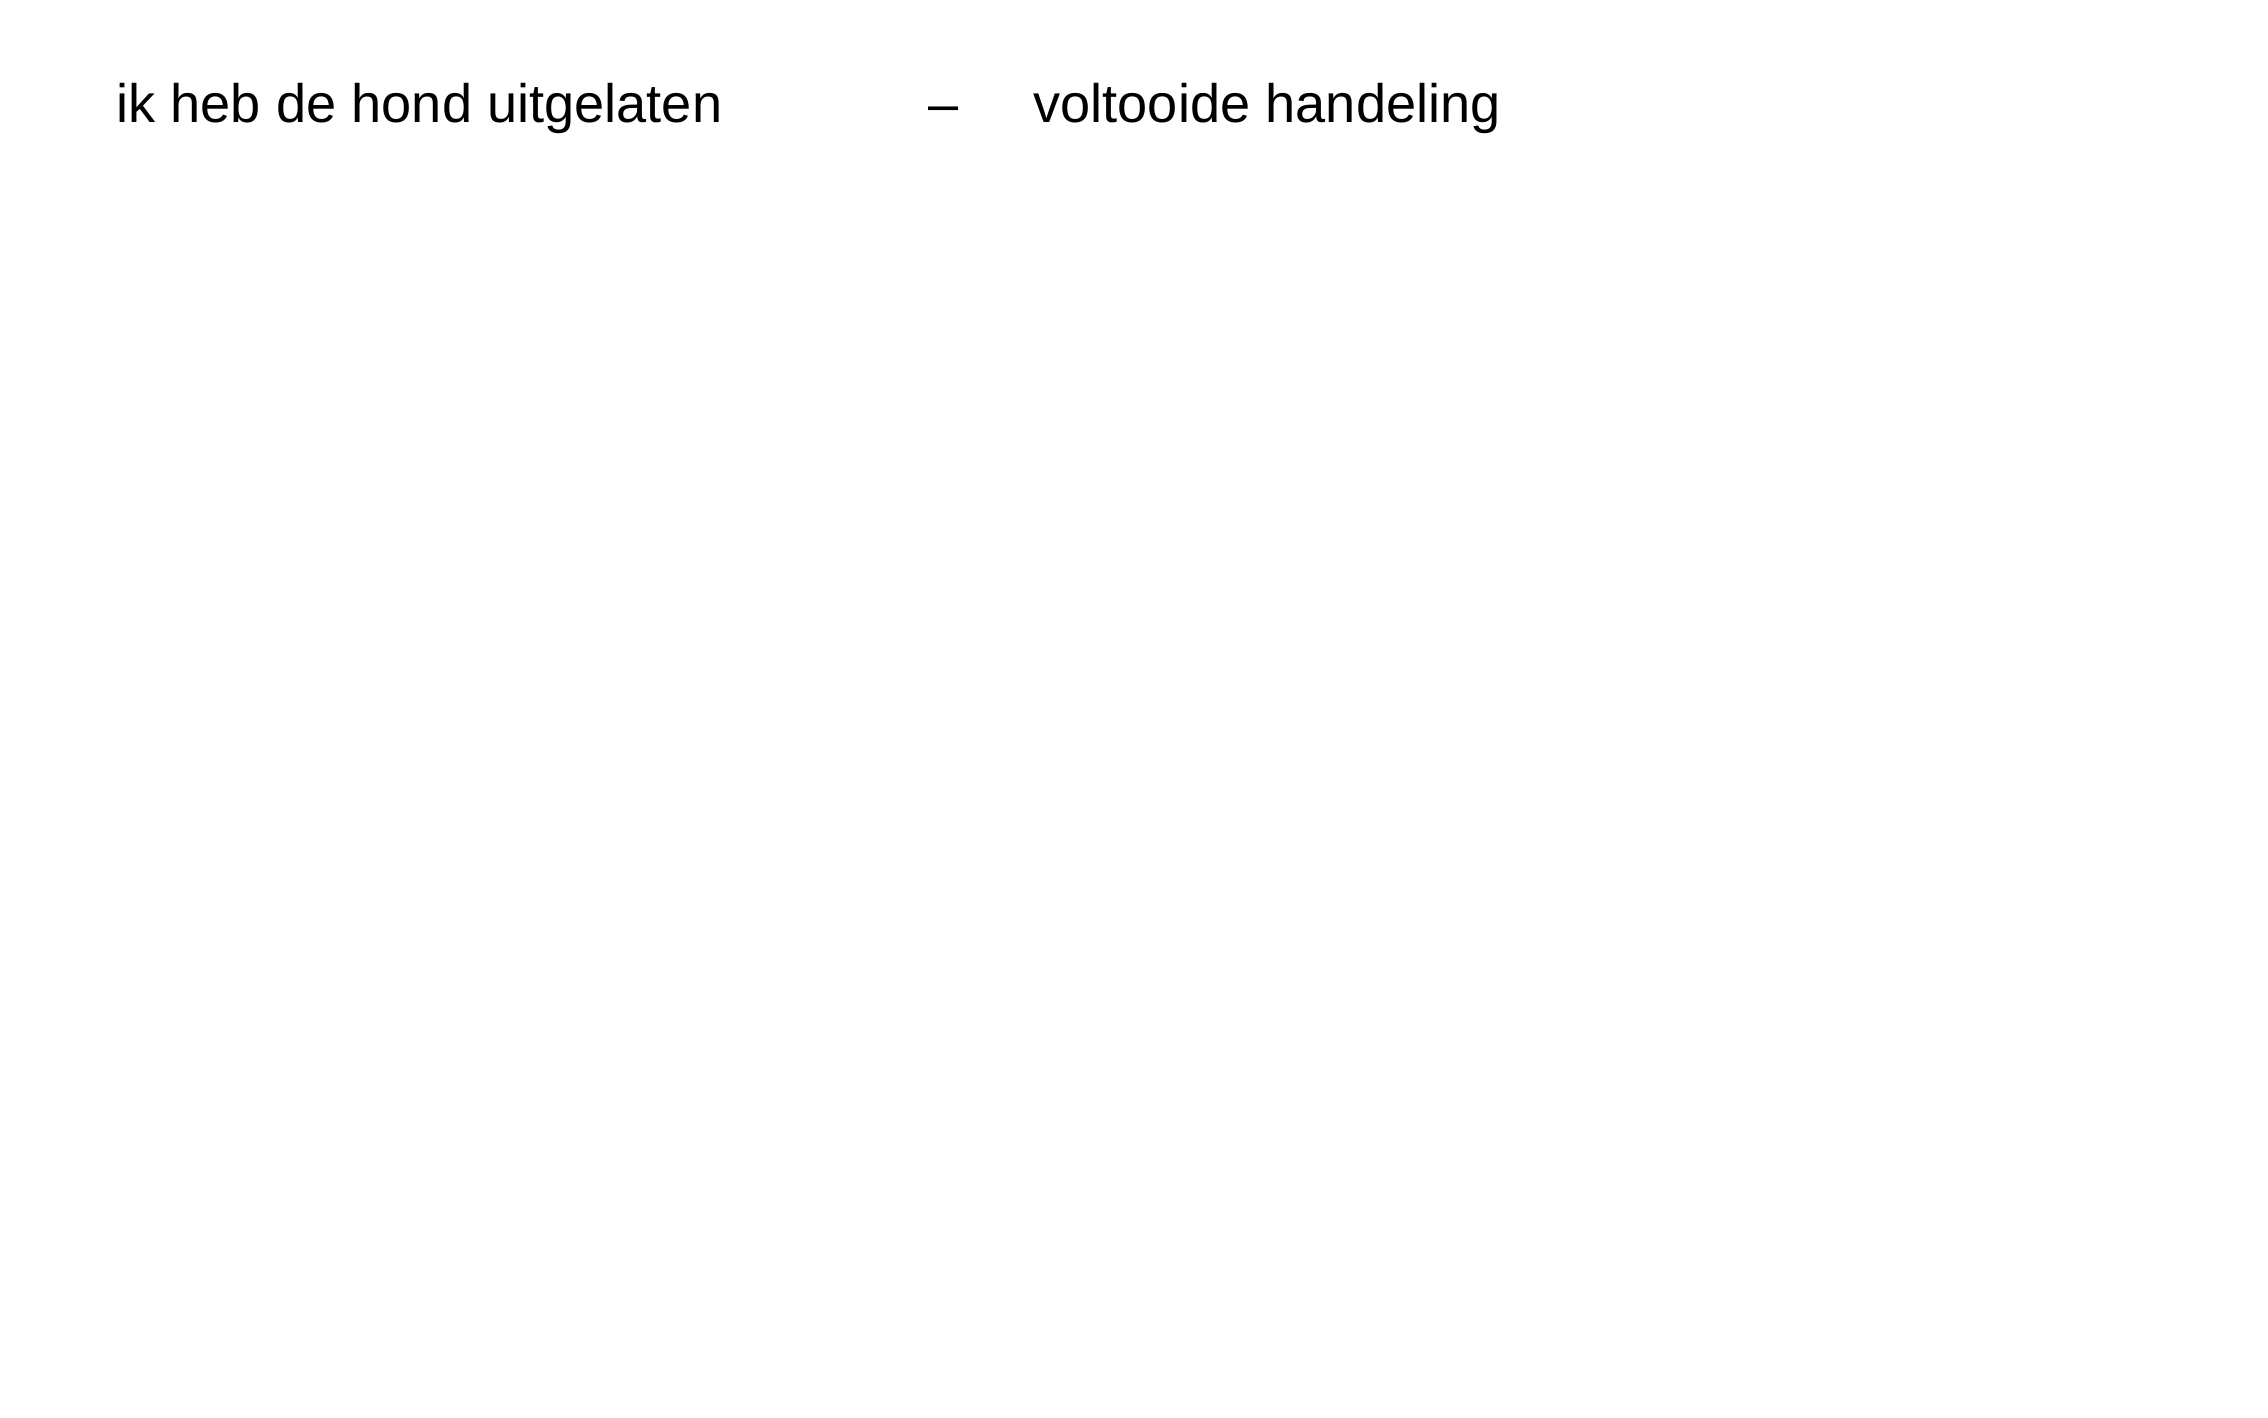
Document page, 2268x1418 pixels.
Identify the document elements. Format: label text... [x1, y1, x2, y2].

text_box ik heb de hond uitgelaten – voltooide handeling [101, 65, 2132, 303]
